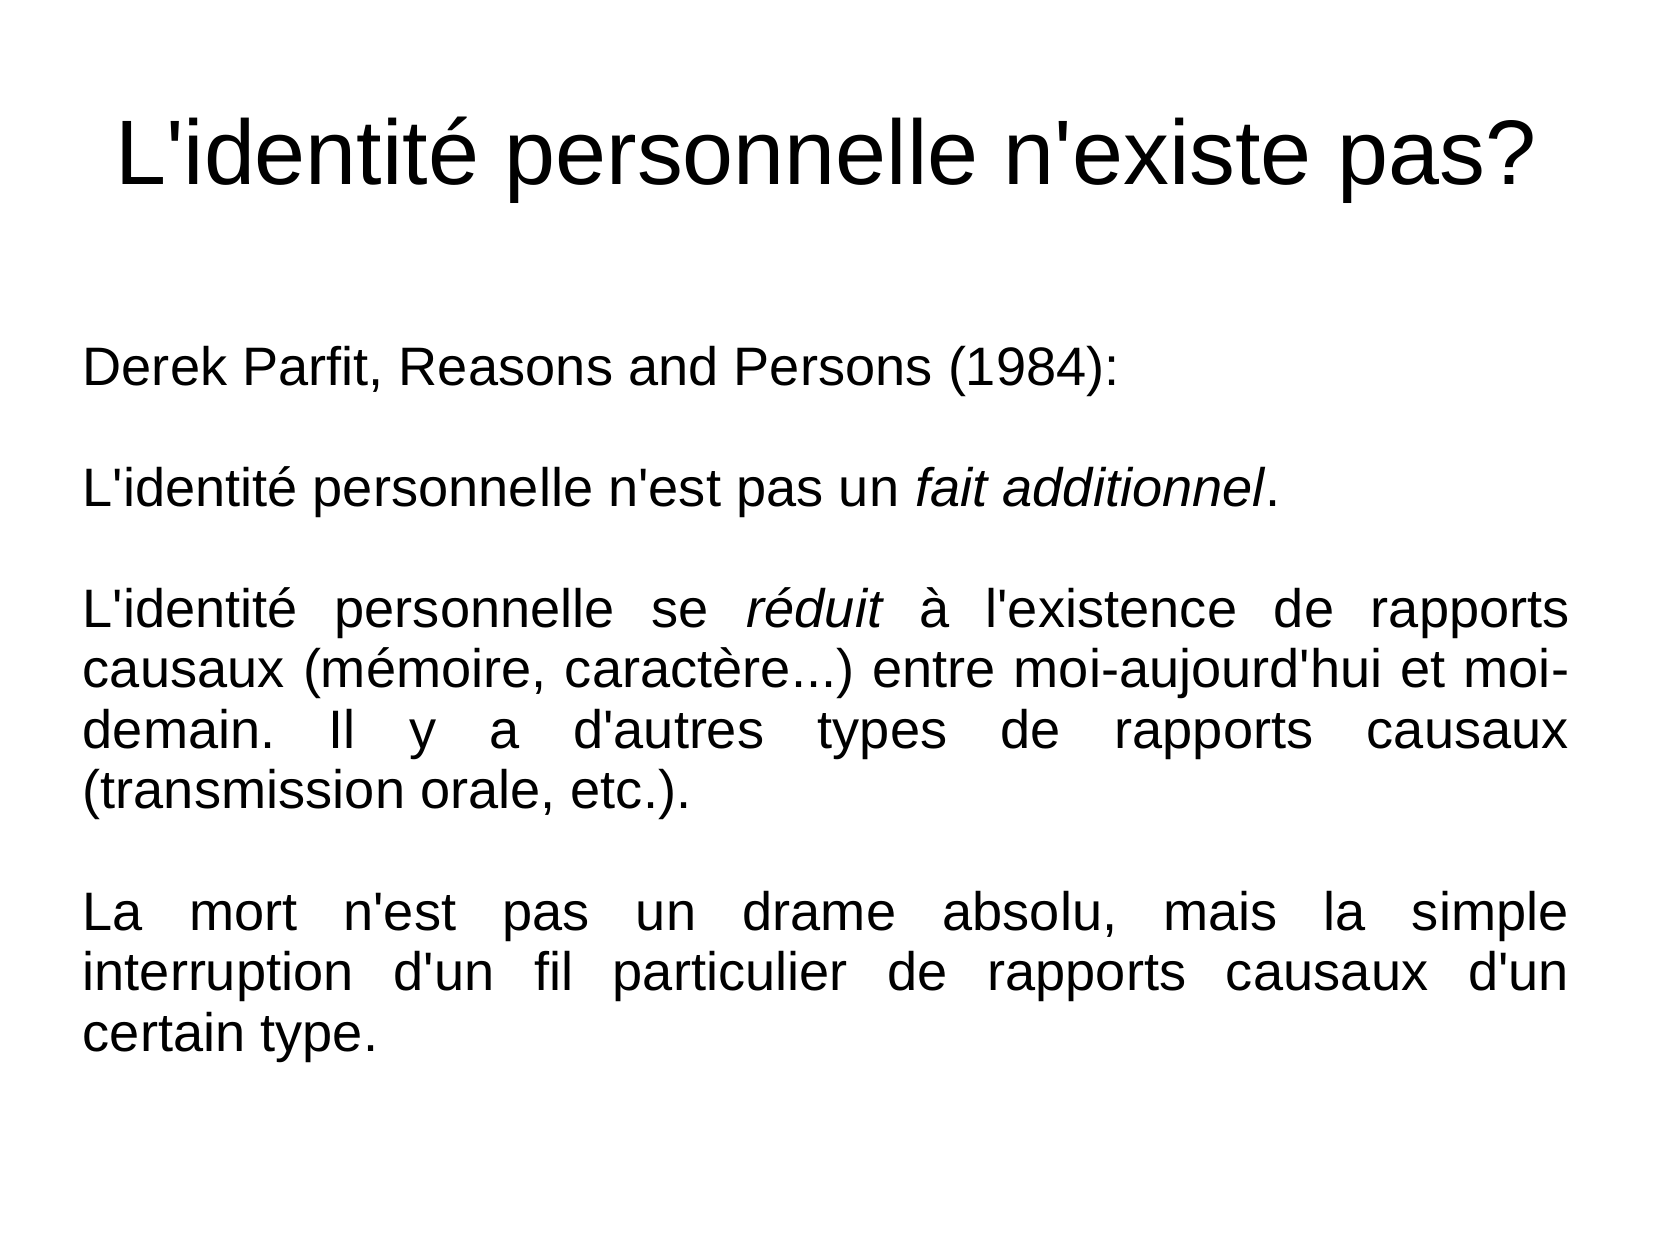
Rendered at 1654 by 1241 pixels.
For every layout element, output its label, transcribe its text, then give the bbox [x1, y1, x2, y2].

subtitle Derek Parfit, Reasons and Persons (1984): L'identité personnelle n'est pas un fait additionnel. L'identité personnelle se réduit à l'existence de rapports causaux (mémoire, caractère...) entre moi-aujourd'hui et moi-demain. Il y a d'autres types de rapports causaux (transmission orale, etc.). La mort n'est pas un drame absolu, mais la simple interruption d'un fil particulier de rapports causaux d'un certain type. [82, 297, 1571, 1102]
title L'identité personnelle n'existe pas? [82, 49, 1571, 257]
